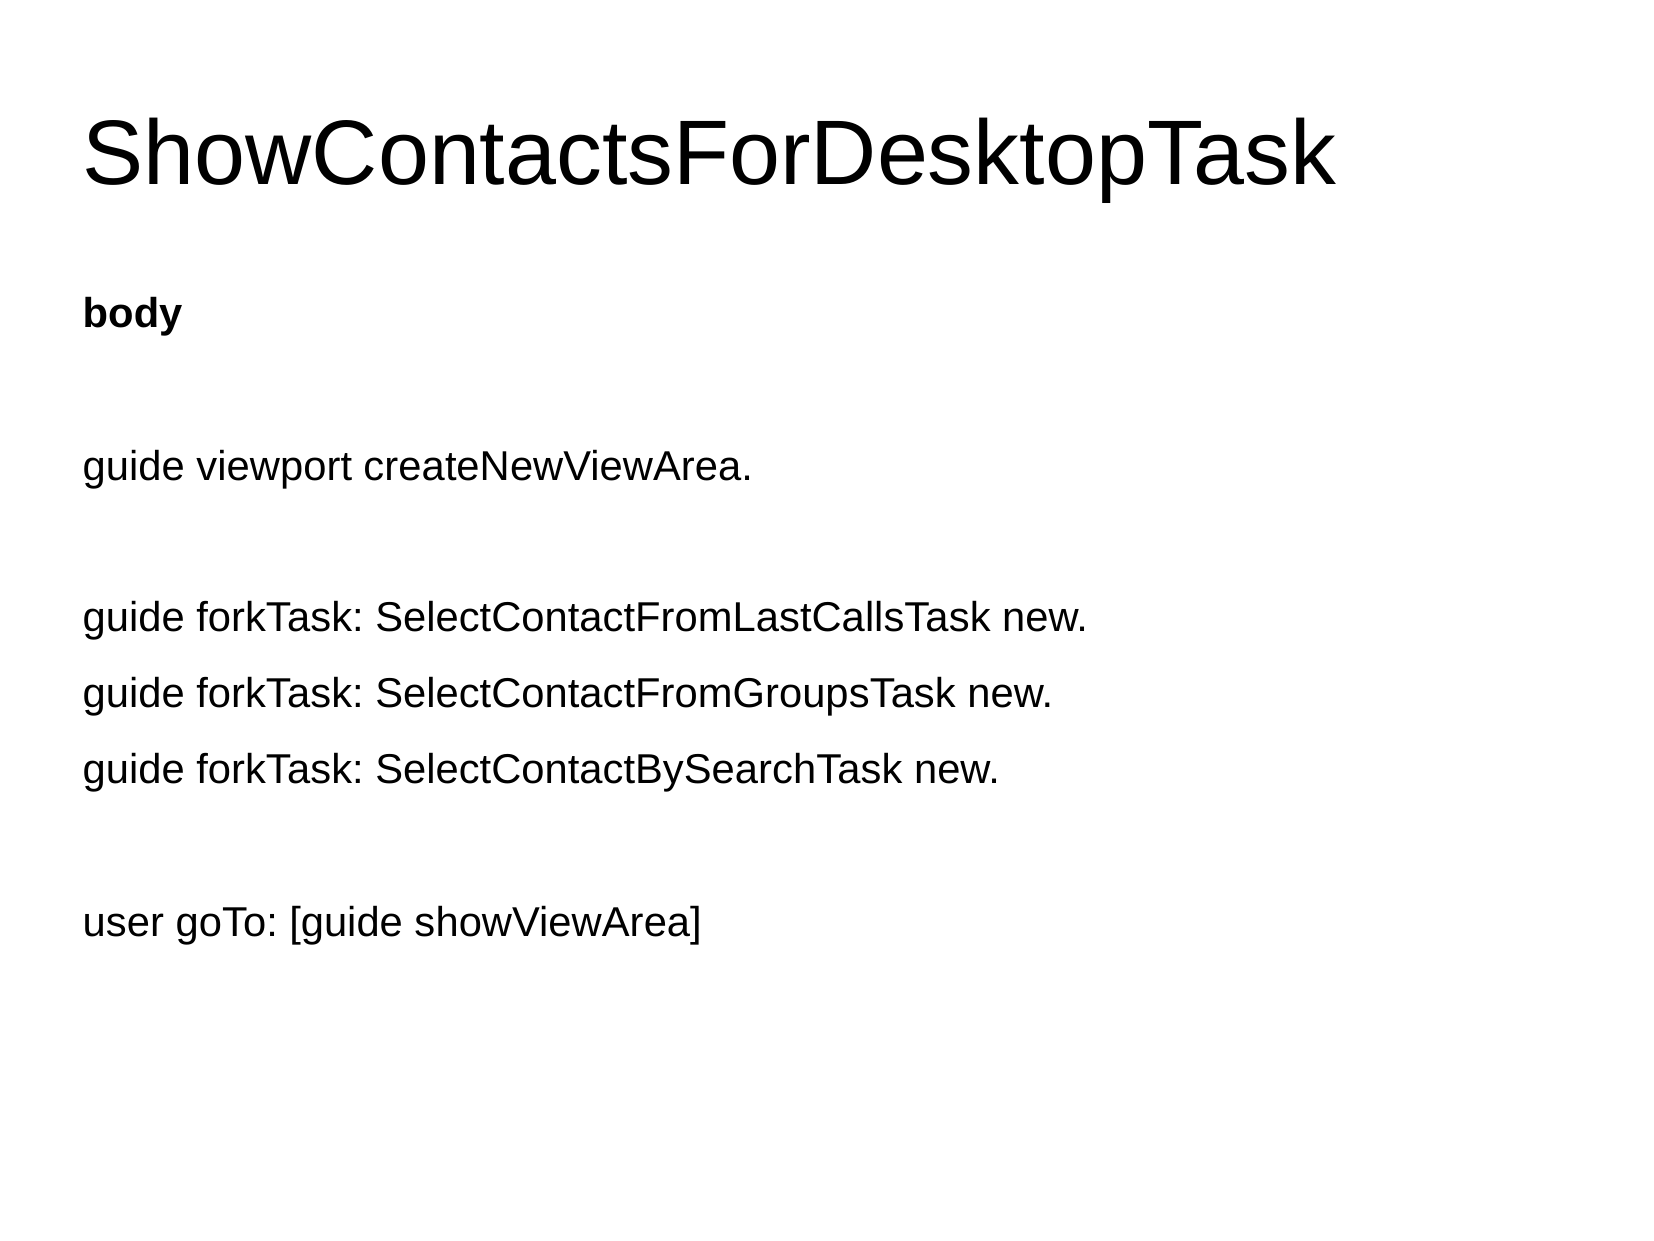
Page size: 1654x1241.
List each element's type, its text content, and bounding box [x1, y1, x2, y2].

list body guide viewport createNewViewArea. guide forkTask: SelectContactFromLastCallsTask new. guide forkTask: SelectContactFromGroupsTask new. guide forkTask: SelectContactBySearchTask new. user goTo: [guide showViewArea] [82, 290, 1571, 1109]
title ShowContactsForDesktopTask [82, 49, 1571, 257]
